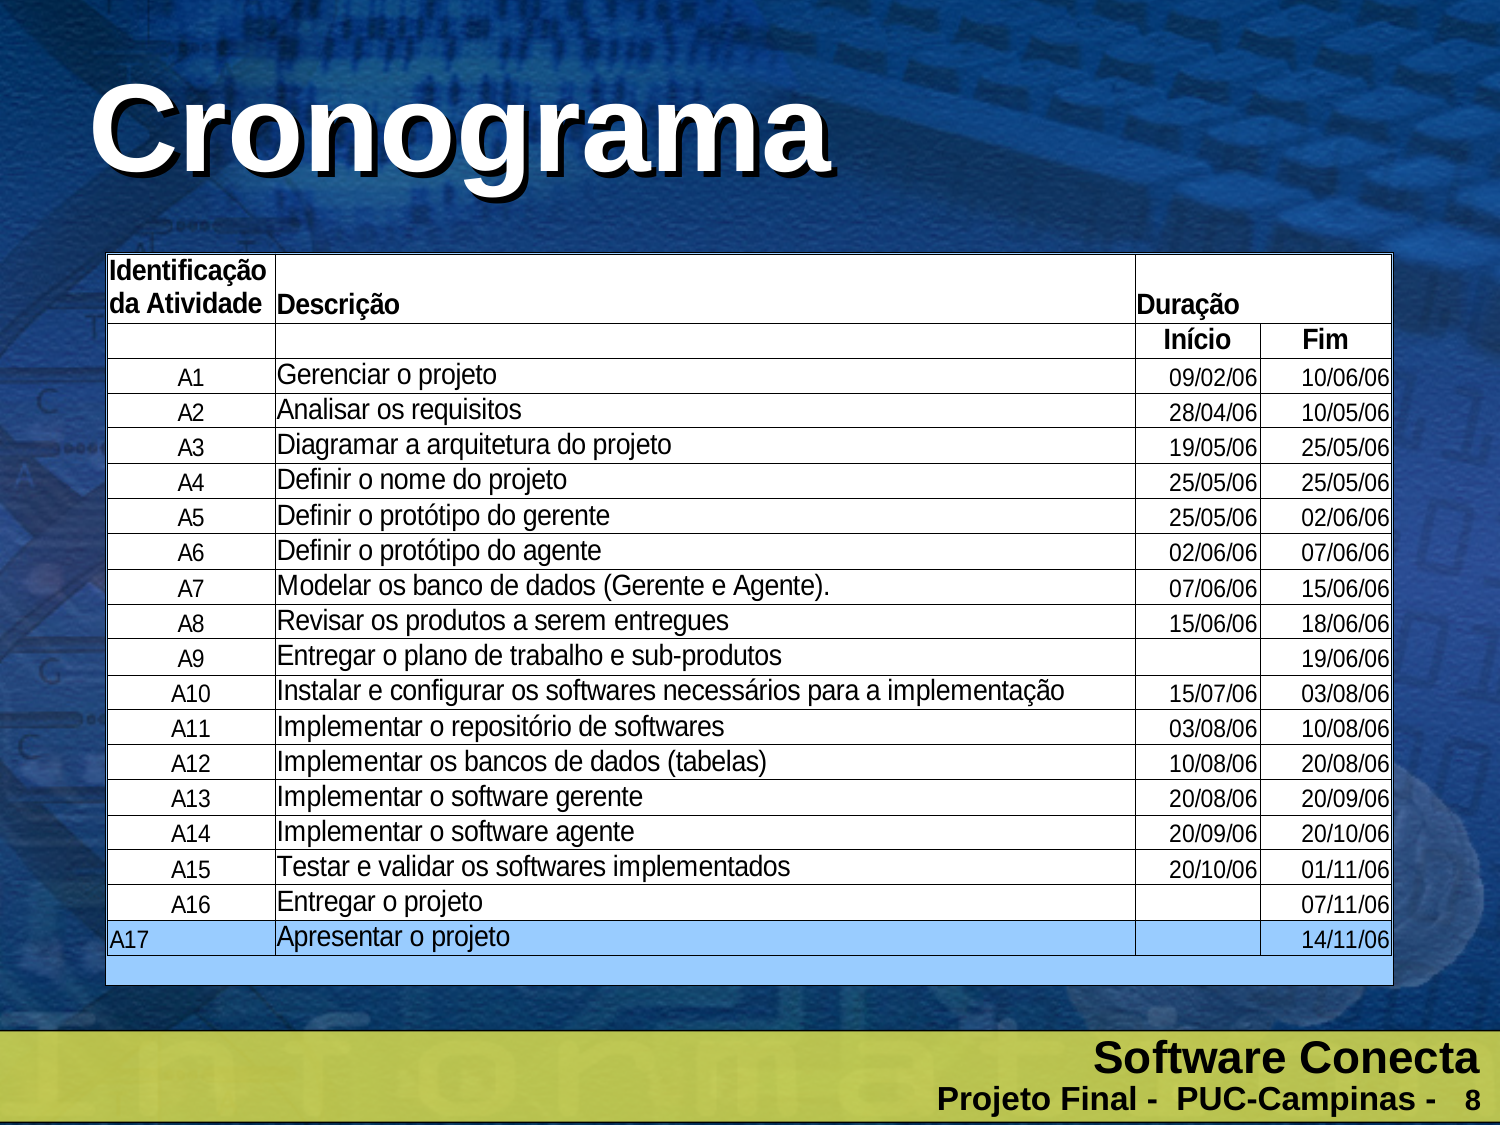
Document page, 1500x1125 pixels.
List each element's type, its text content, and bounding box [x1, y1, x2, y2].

picture [0, 0, 1500, 1029]
chart [105, 252, 1394, 986]
title Cronograma [88, 29, 1500, 237]
